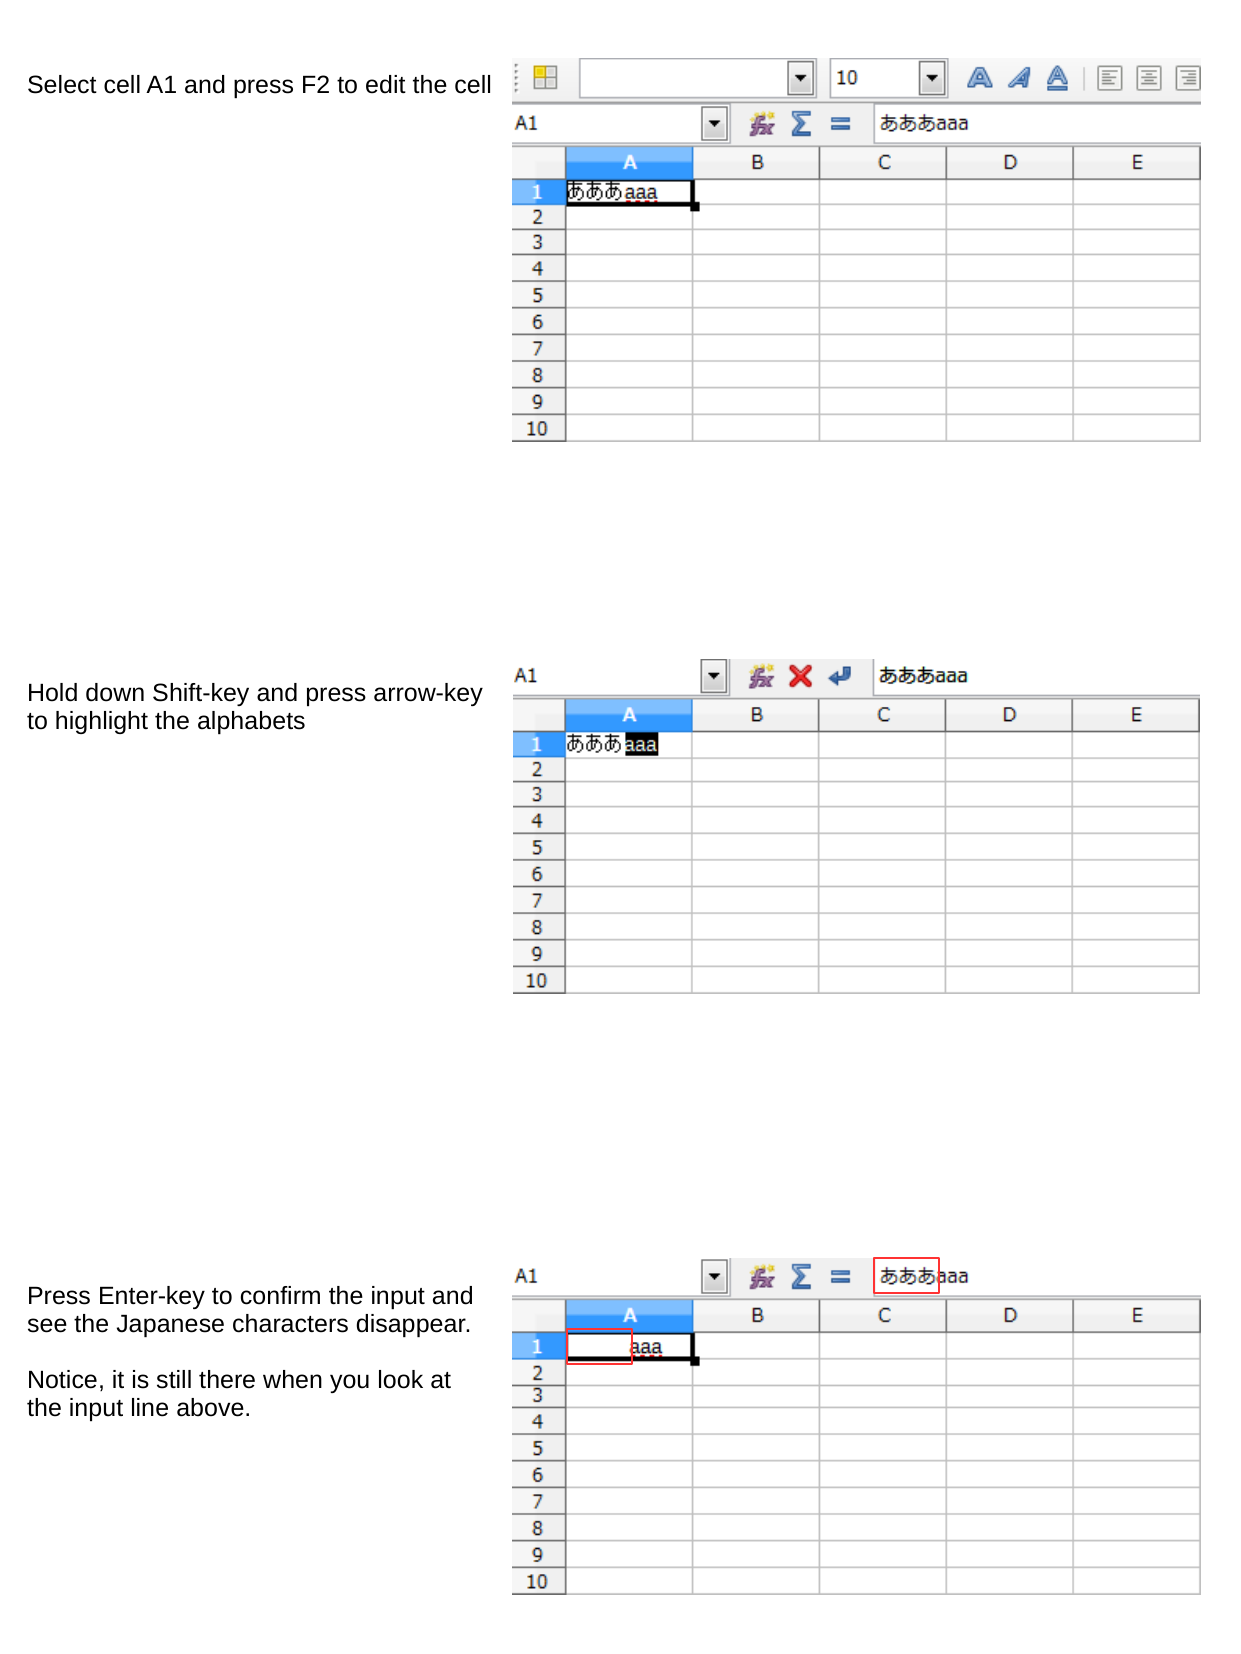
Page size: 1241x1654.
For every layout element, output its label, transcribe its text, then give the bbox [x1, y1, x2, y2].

text_box Hold down Shift-key and press arrow-key to highlight the alphabets [12, 671, 499, 743]
picture [512, 58, 1201, 442]
text_box Select cell A1 and press F2 to edit the cell [12, 63, 508, 107]
picture [875, 1259, 938, 1292]
text_box Press Enter-key to confirm the input and see the Japanese characters disappear. Notice, it is still there when you look at the input line above. [12, 1274, 490, 1427]
picture [513, 659, 1200, 994]
picture [512, 1258, 1201, 1595]
